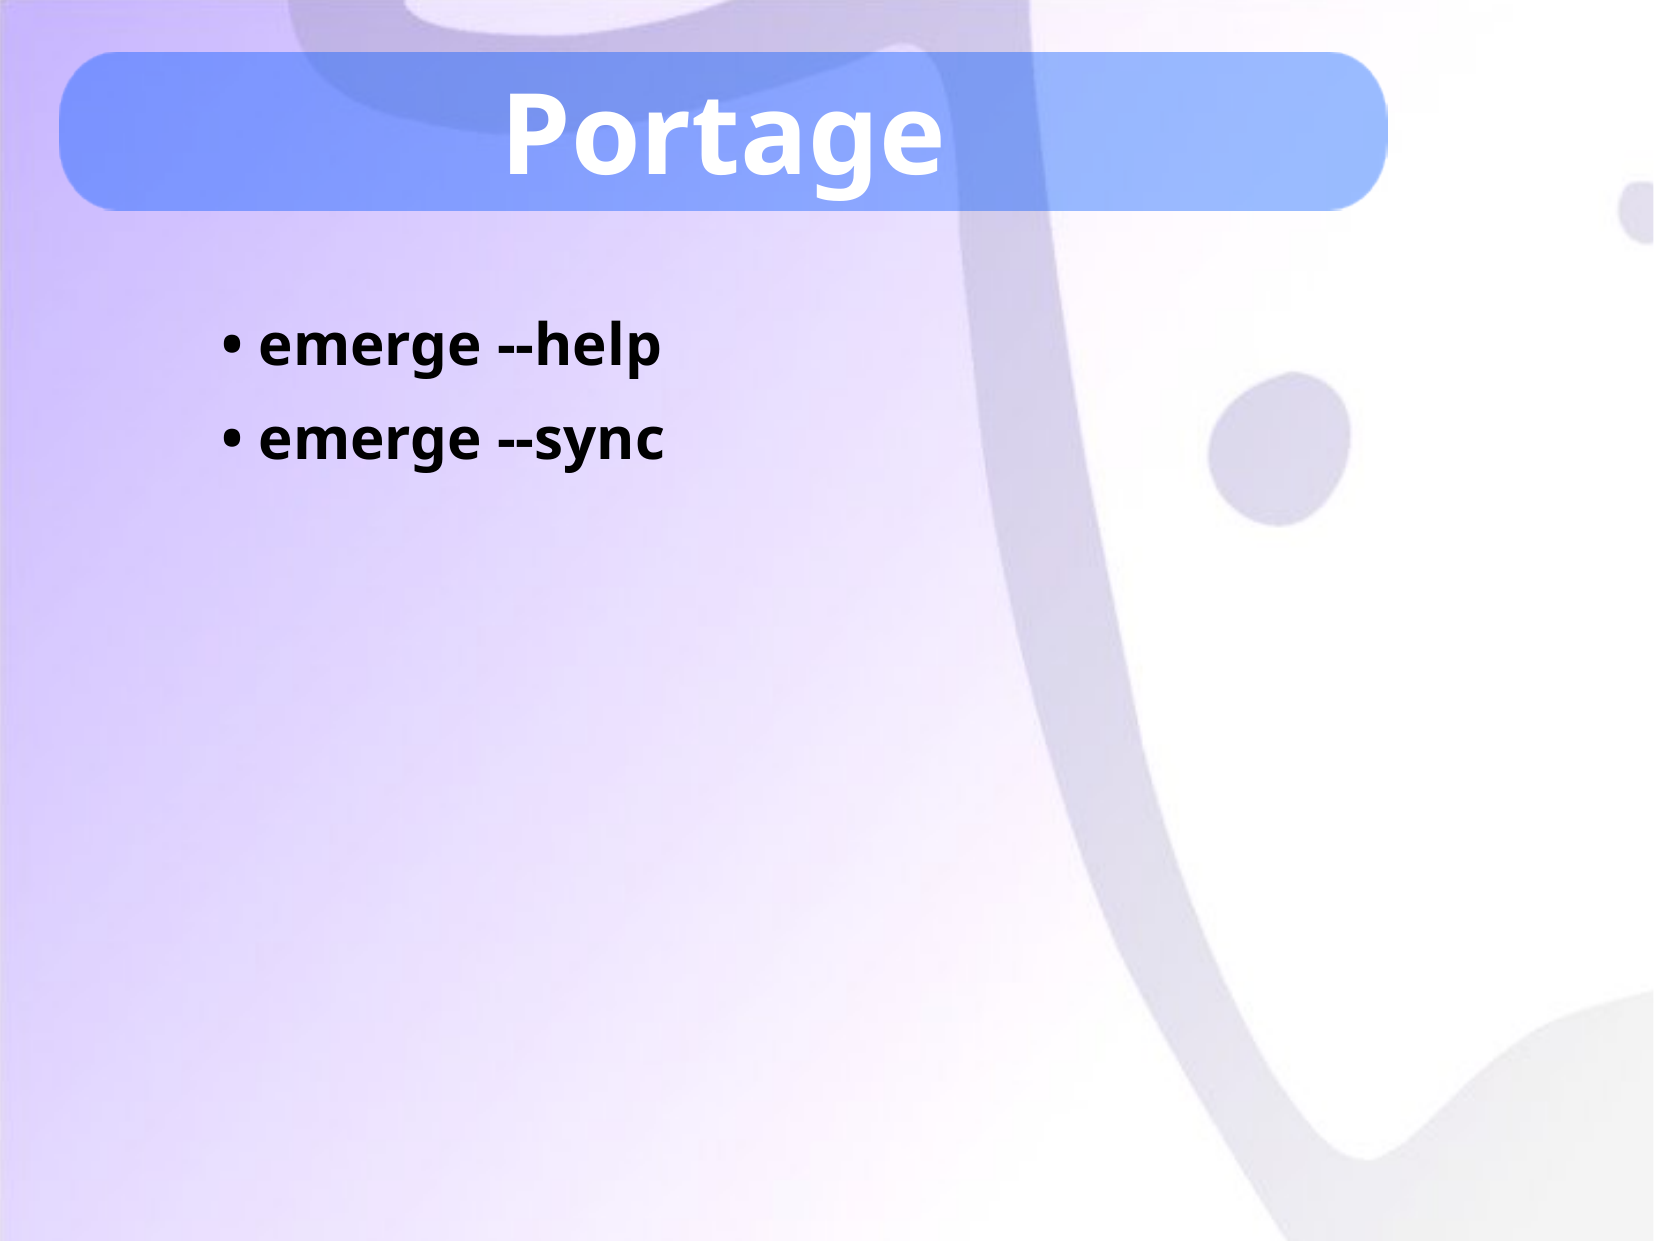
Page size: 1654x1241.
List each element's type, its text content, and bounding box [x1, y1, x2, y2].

picture [0, 0, 1654, 1241]
text_box • emerge --help [206, 295, 709, 388]
text_box • emerge --sync [206, 389, 739, 482]
